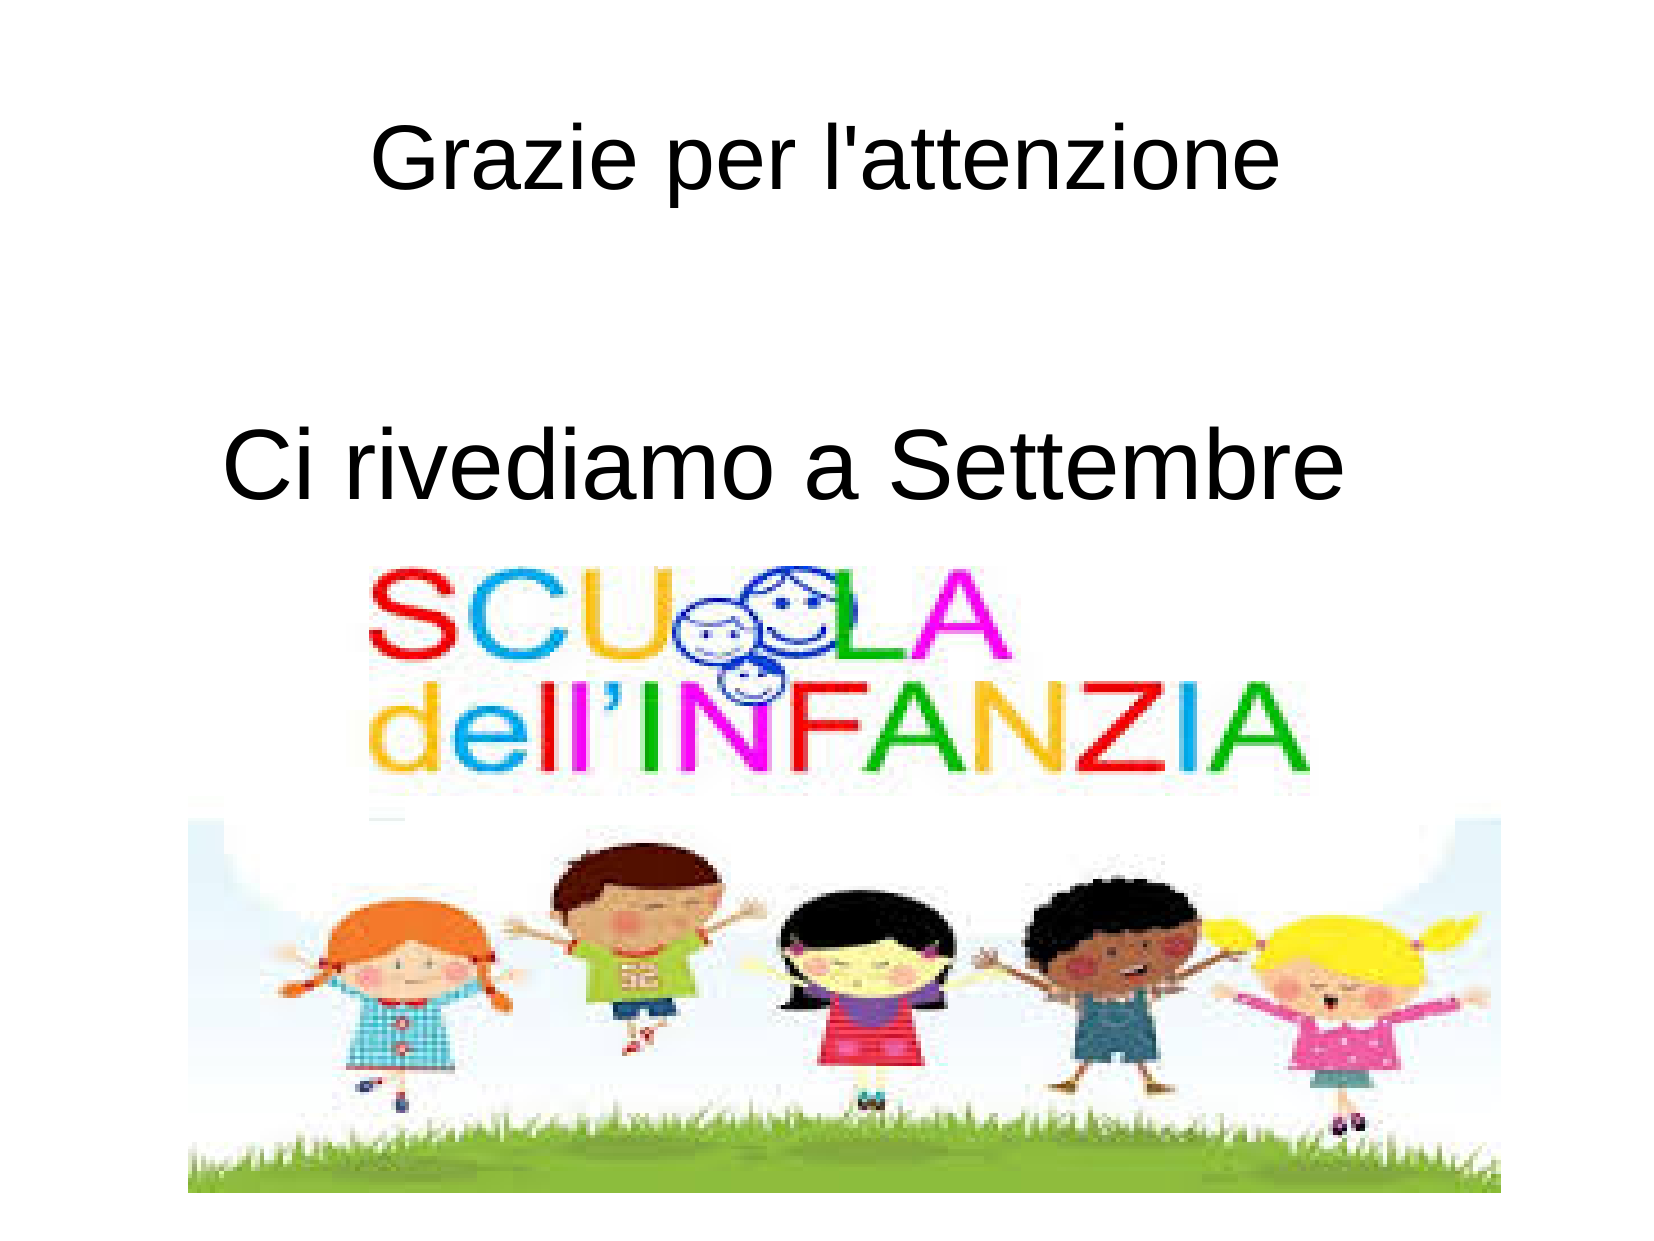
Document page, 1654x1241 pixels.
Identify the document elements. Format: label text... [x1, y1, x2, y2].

title Grazie per l'attenzione [82, 49, 1571, 257]
list Ci rivediamo a Settembre [82, 290, 1571, 1109]
picture [188, 566, 1501, 1193]
